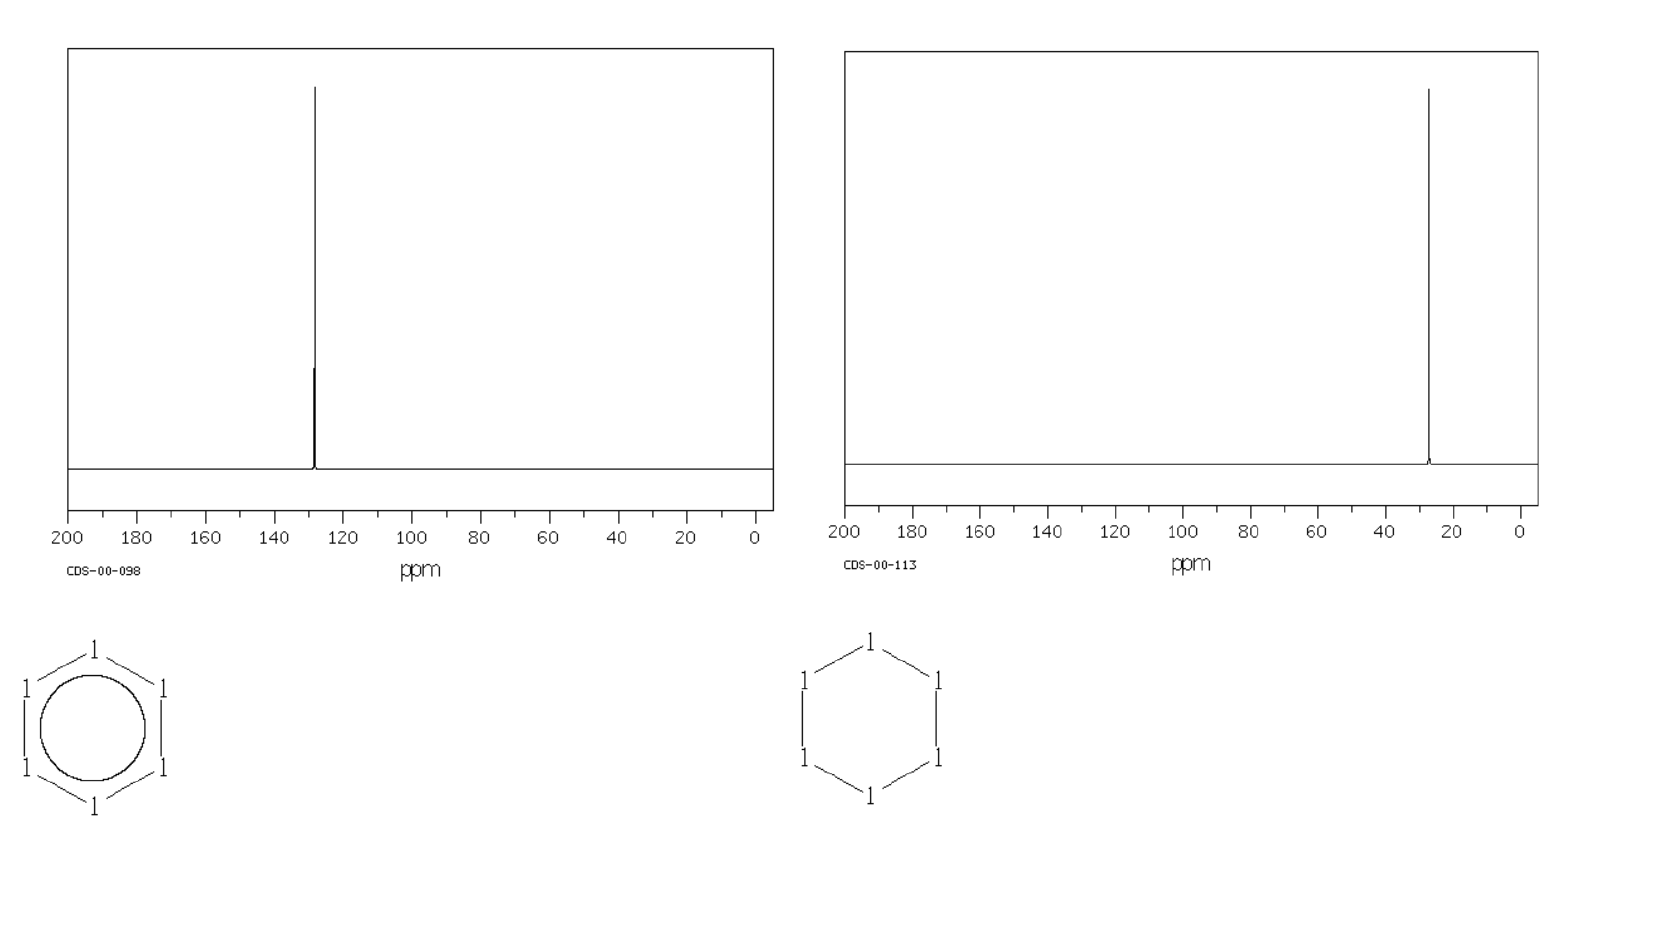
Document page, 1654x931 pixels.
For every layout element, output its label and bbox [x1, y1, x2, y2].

picture [0, 31, 1567, 839]
